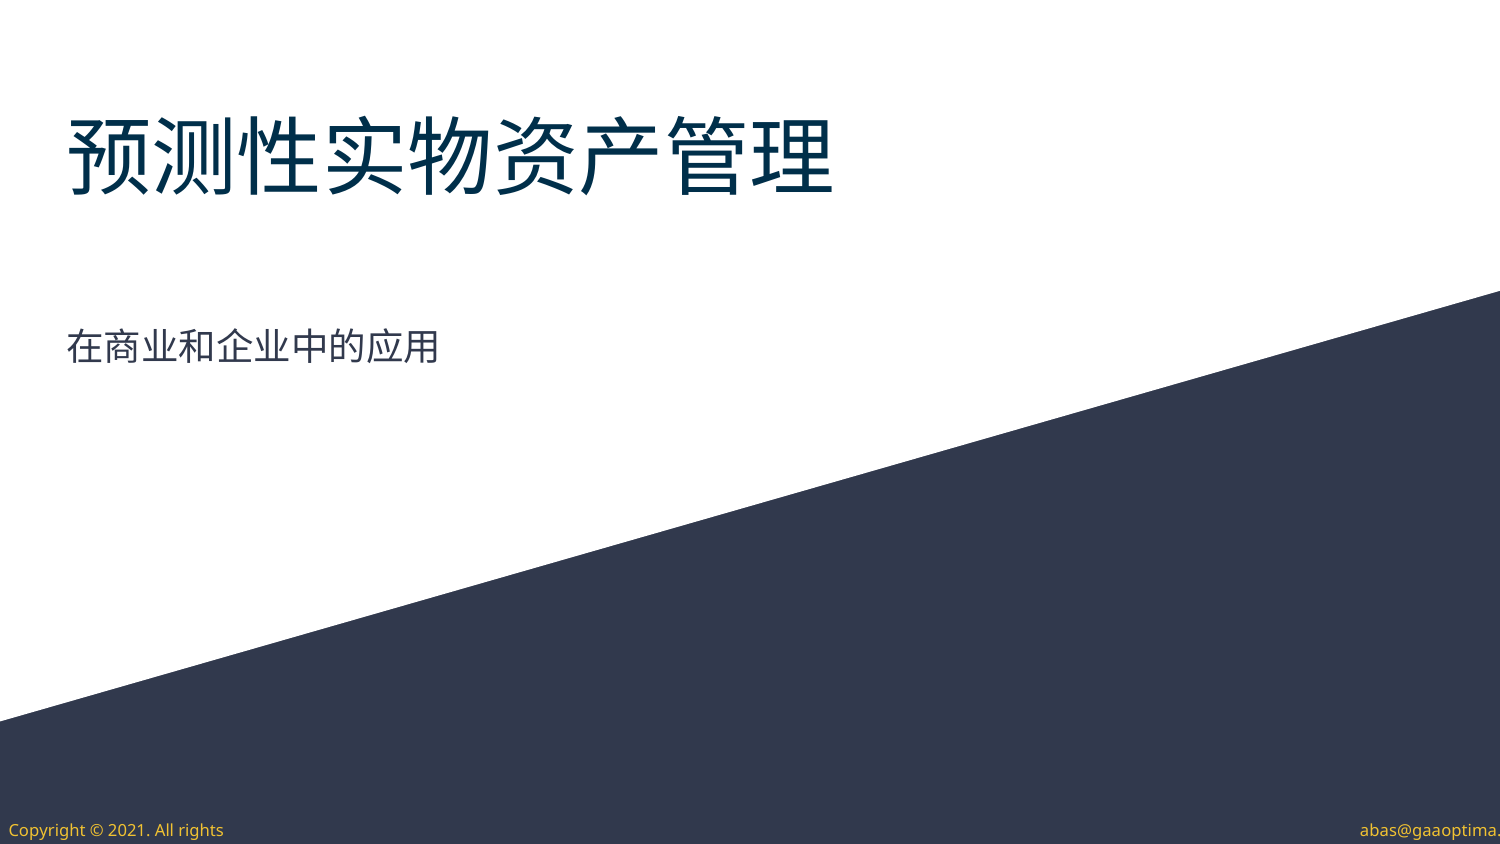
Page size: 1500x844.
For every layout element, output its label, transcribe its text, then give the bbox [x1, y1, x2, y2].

title 预测性实物资产管理 [51, 88, 1449, 299]
text_box abas@gaaoptima.com [1344, 800, 1500, 844]
subtitle 在商业和企业中的应用 [51, 308, 748, 430]
text_box Copyright © 2021. All rights reserved. [0, 800, 290, 844]
